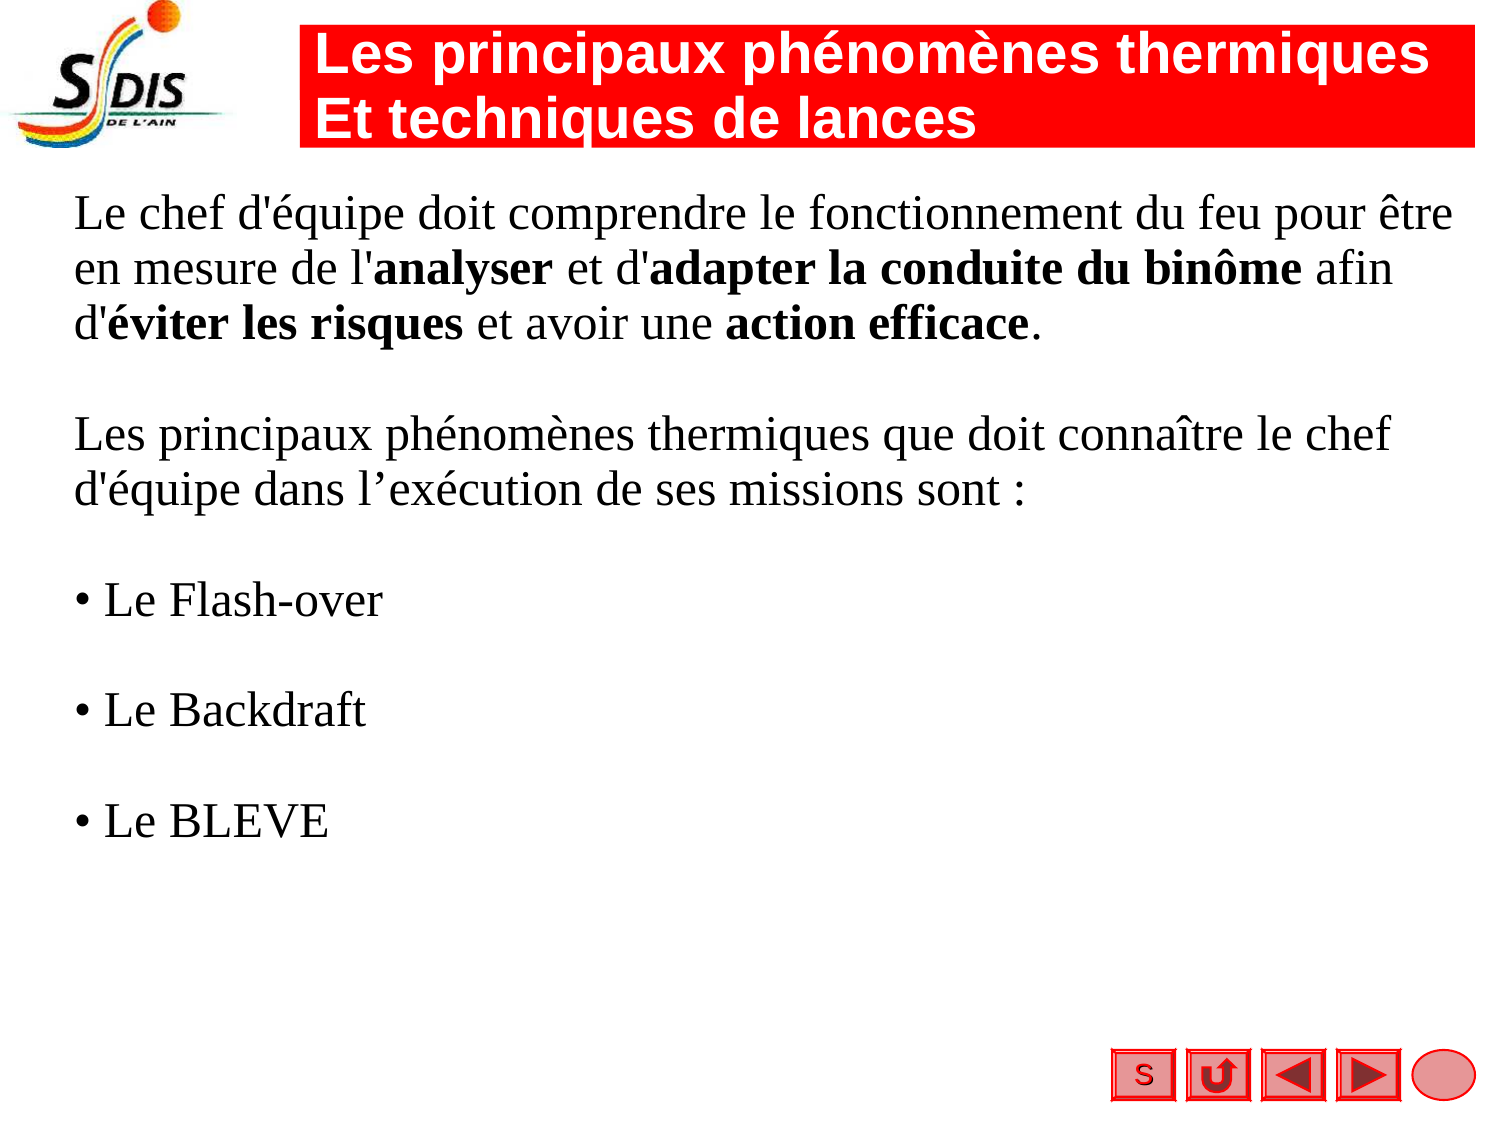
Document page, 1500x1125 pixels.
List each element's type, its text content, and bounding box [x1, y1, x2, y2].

picture [1267, 1055, 1320, 1095]
picture [1342, 1055, 1395, 1095]
picture [1192, 1055, 1245, 1095]
text_box [1412, 1049, 1476, 1101]
picture [0, 0, 237, 148]
text_box Les principaux phénomènes thermiques Et techniques de lances [299, 24, 1475, 148]
picture [1117, 1055, 1170, 1095]
text_box Le chef d'équipe doit comprendre le fonctionnement du feu pour être en mesure de l'analyser et d'adapter la conduite du binôme afin d'éviter les risques et avoir une action efficace. Les principaux phénomènes thermiques que doit connaître le chef d'équipe dans l’exécution de ses missions sont : Le Flash-over Le Backdraft Le BLEVE [59, 177, 1477, 1004]
